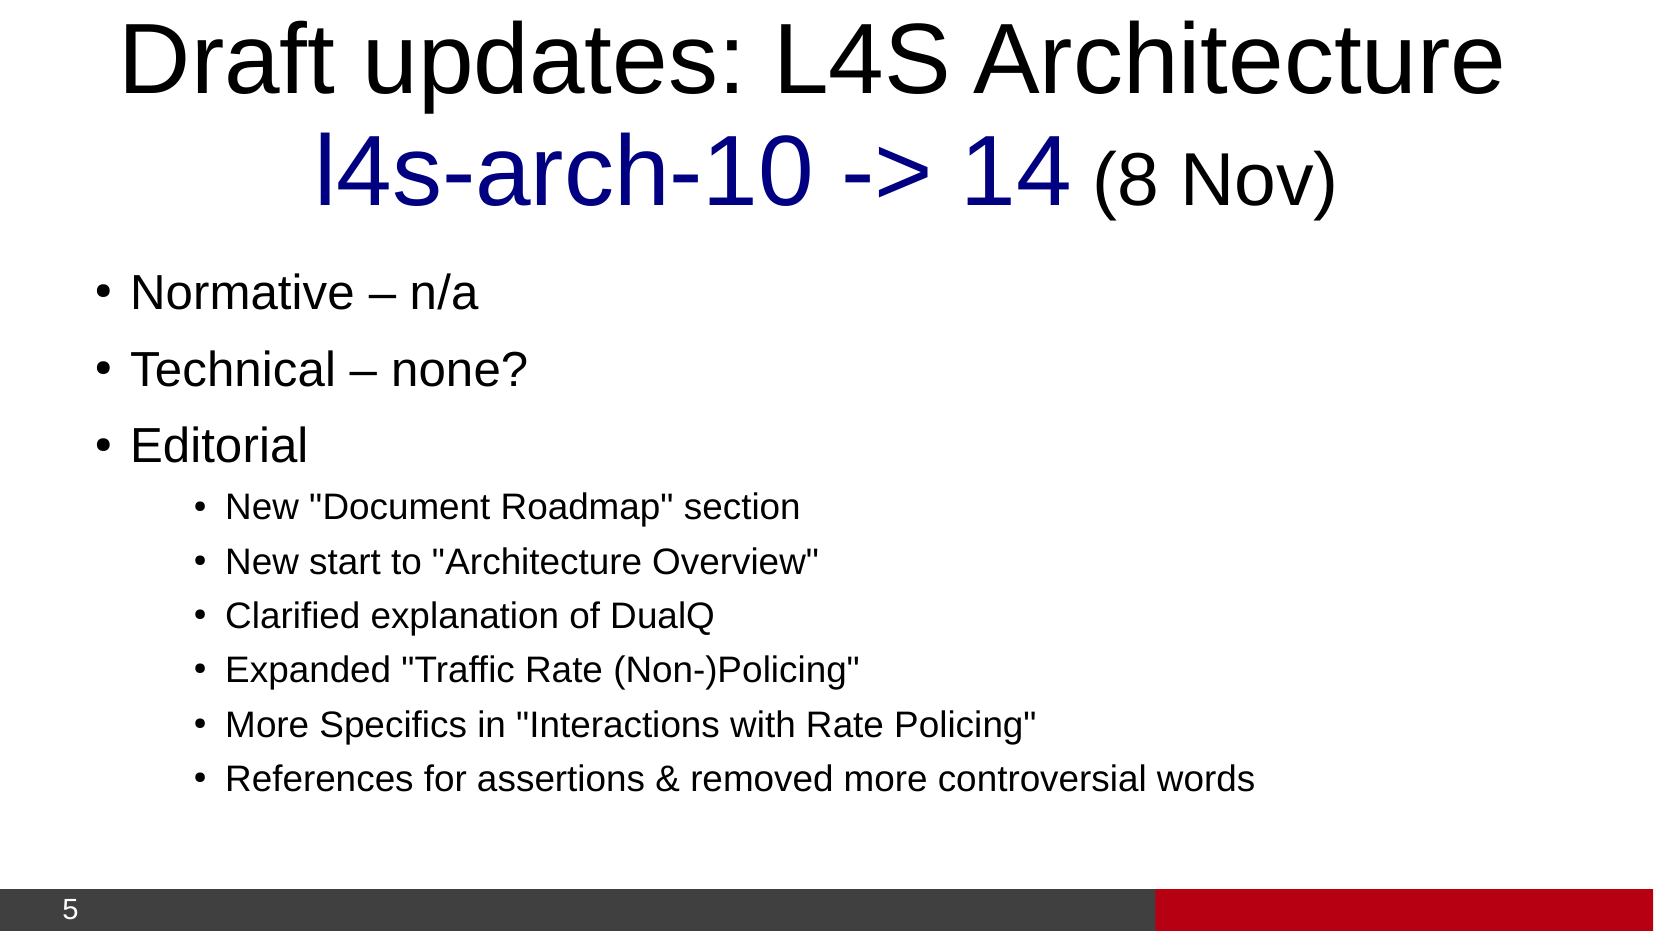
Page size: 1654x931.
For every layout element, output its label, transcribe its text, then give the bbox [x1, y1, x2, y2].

title Draft updates: L4S Architecture l4s-arch-10 -> 14 (8 Nov) [82, 2, 1571, 227]
list Normative – n/a Technical – none? Editorial New "Document Roadmap" section New start to "Architecture Overview" Clarified explanation of DualQ Expanded "Traffic Rate (Non-)Policing" More Specifics in "Interactions with Rate Policing" References for assertions & removed more controversial words [82, 264, 1571, 805]
